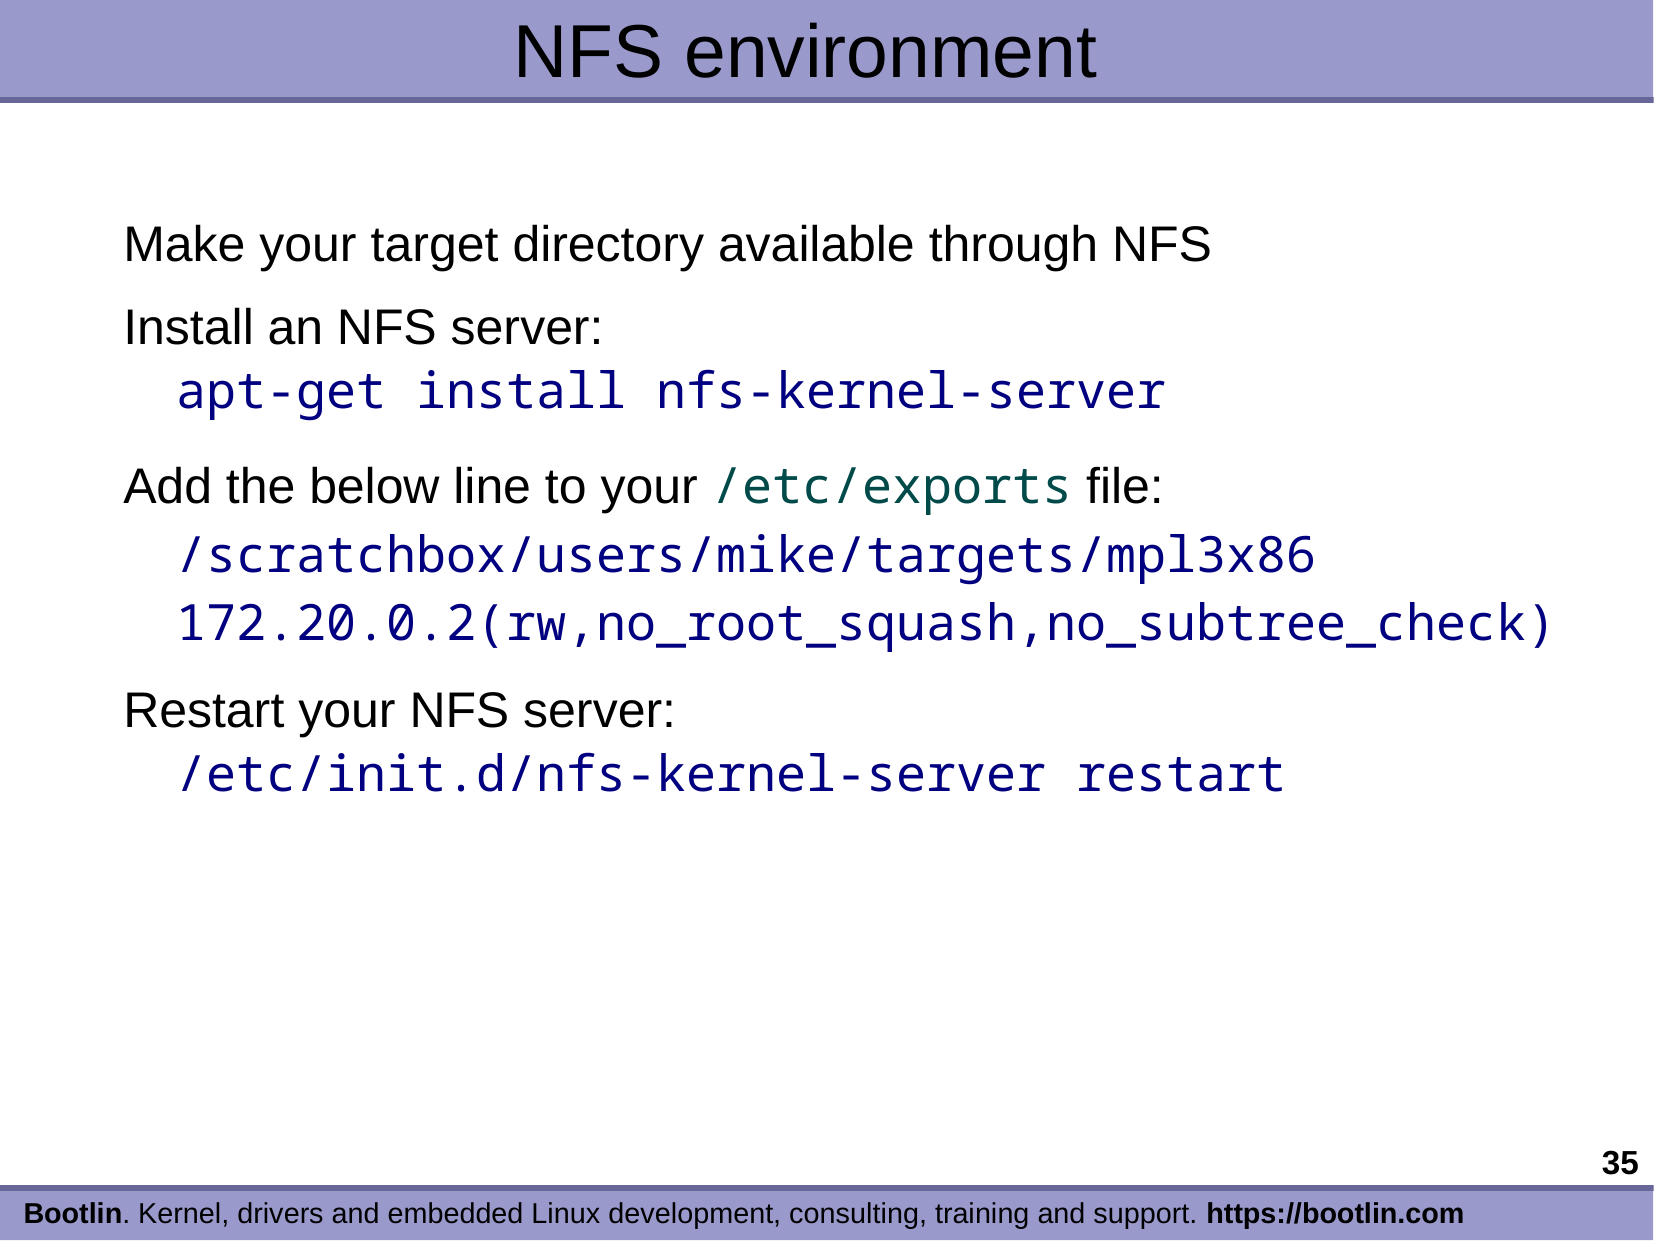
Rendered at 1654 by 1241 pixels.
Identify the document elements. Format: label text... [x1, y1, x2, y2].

list Make your target directory available through NFS Install an NFS server: apt-get install nfs-kernel-server Add the below line to your /etc/exports file: /scratchbox/users/mike/targets/mpl3x86 172.20.0.2(rw,no_root_squash,no_subtree_check) Restart your NFS server: /etc/init.d/nfs-kernel-server restart [105, 216, 1613, 1066]
title NFS environment [60, 5, 1551, 97]
